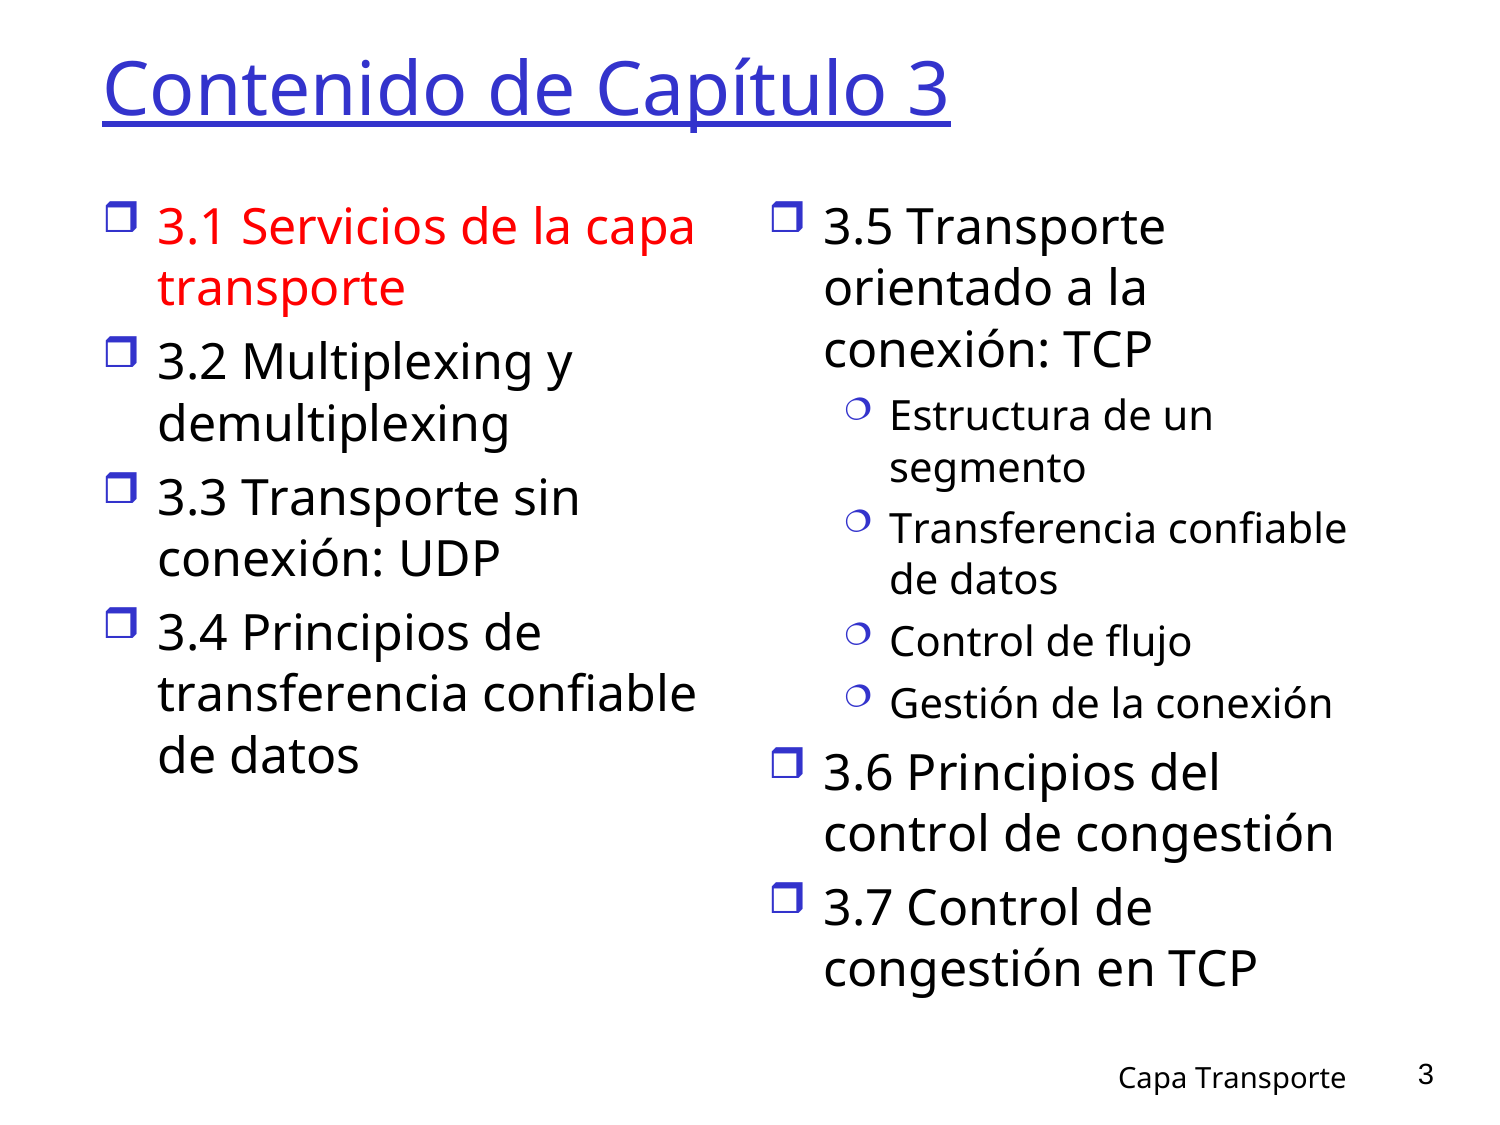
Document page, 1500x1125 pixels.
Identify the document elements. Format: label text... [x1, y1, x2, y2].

title Contenido de Capítulo 3 [87, 23, 1388, 150]
list 3.5 Transporte orientado a la conexión: TCP Estructura de un segmento Transferencia confiable de datos Control de flujo Gestión de la conexión 3.6 Principios del control de congestión 3.7 Control de congestión en TCP [753, 187, 1388, 1060]
list 3.1 Servicios de la capa transporte 3.2 Multiplexing y demultiplexing 3.3 Transporte sin conexión: UDP 3.4 Principios de transferencia confiable de datos [87, 187, 722, 1060]
